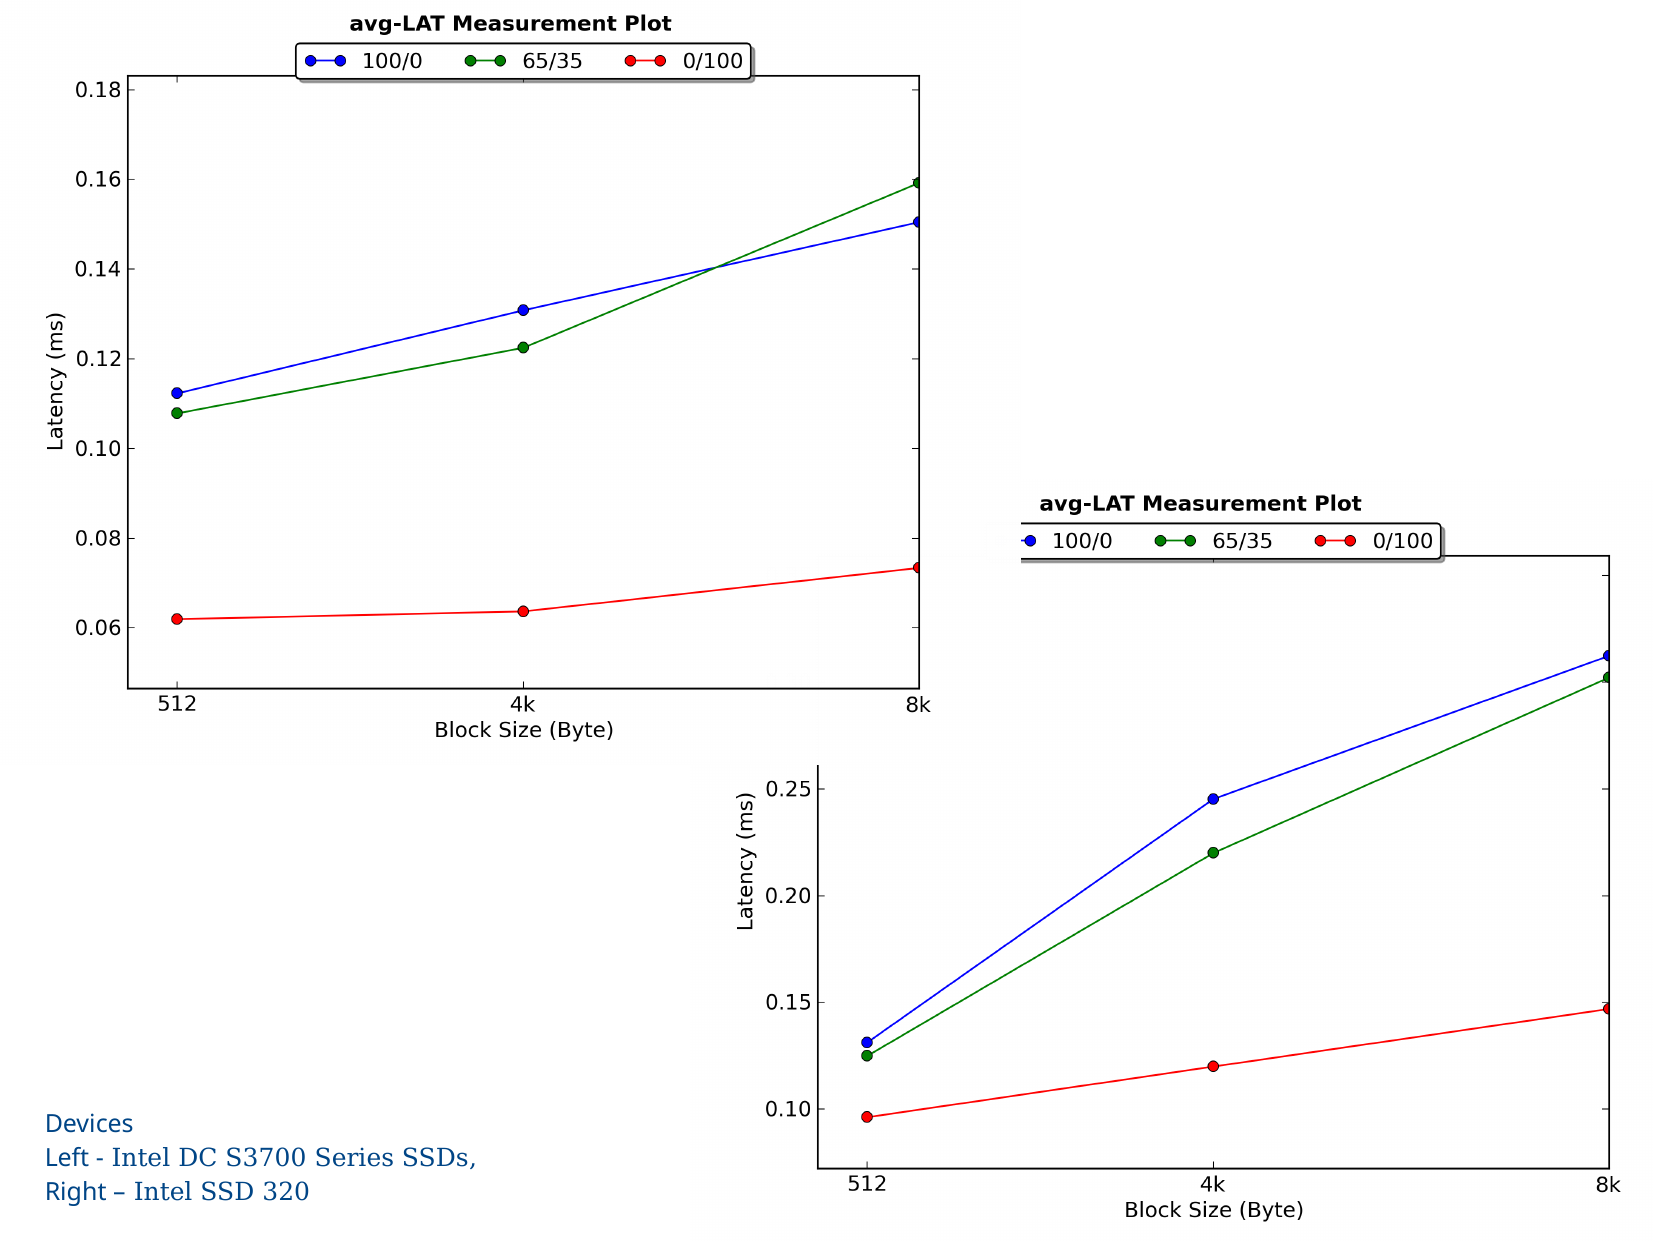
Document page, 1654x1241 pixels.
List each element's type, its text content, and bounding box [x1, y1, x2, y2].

text_box Devices Left - Intel DC S3700 Series SSDs, Right – Intel SSD 320 [30, 1098, 676, 1241]
picture [0, 0, 1654, 1241]
